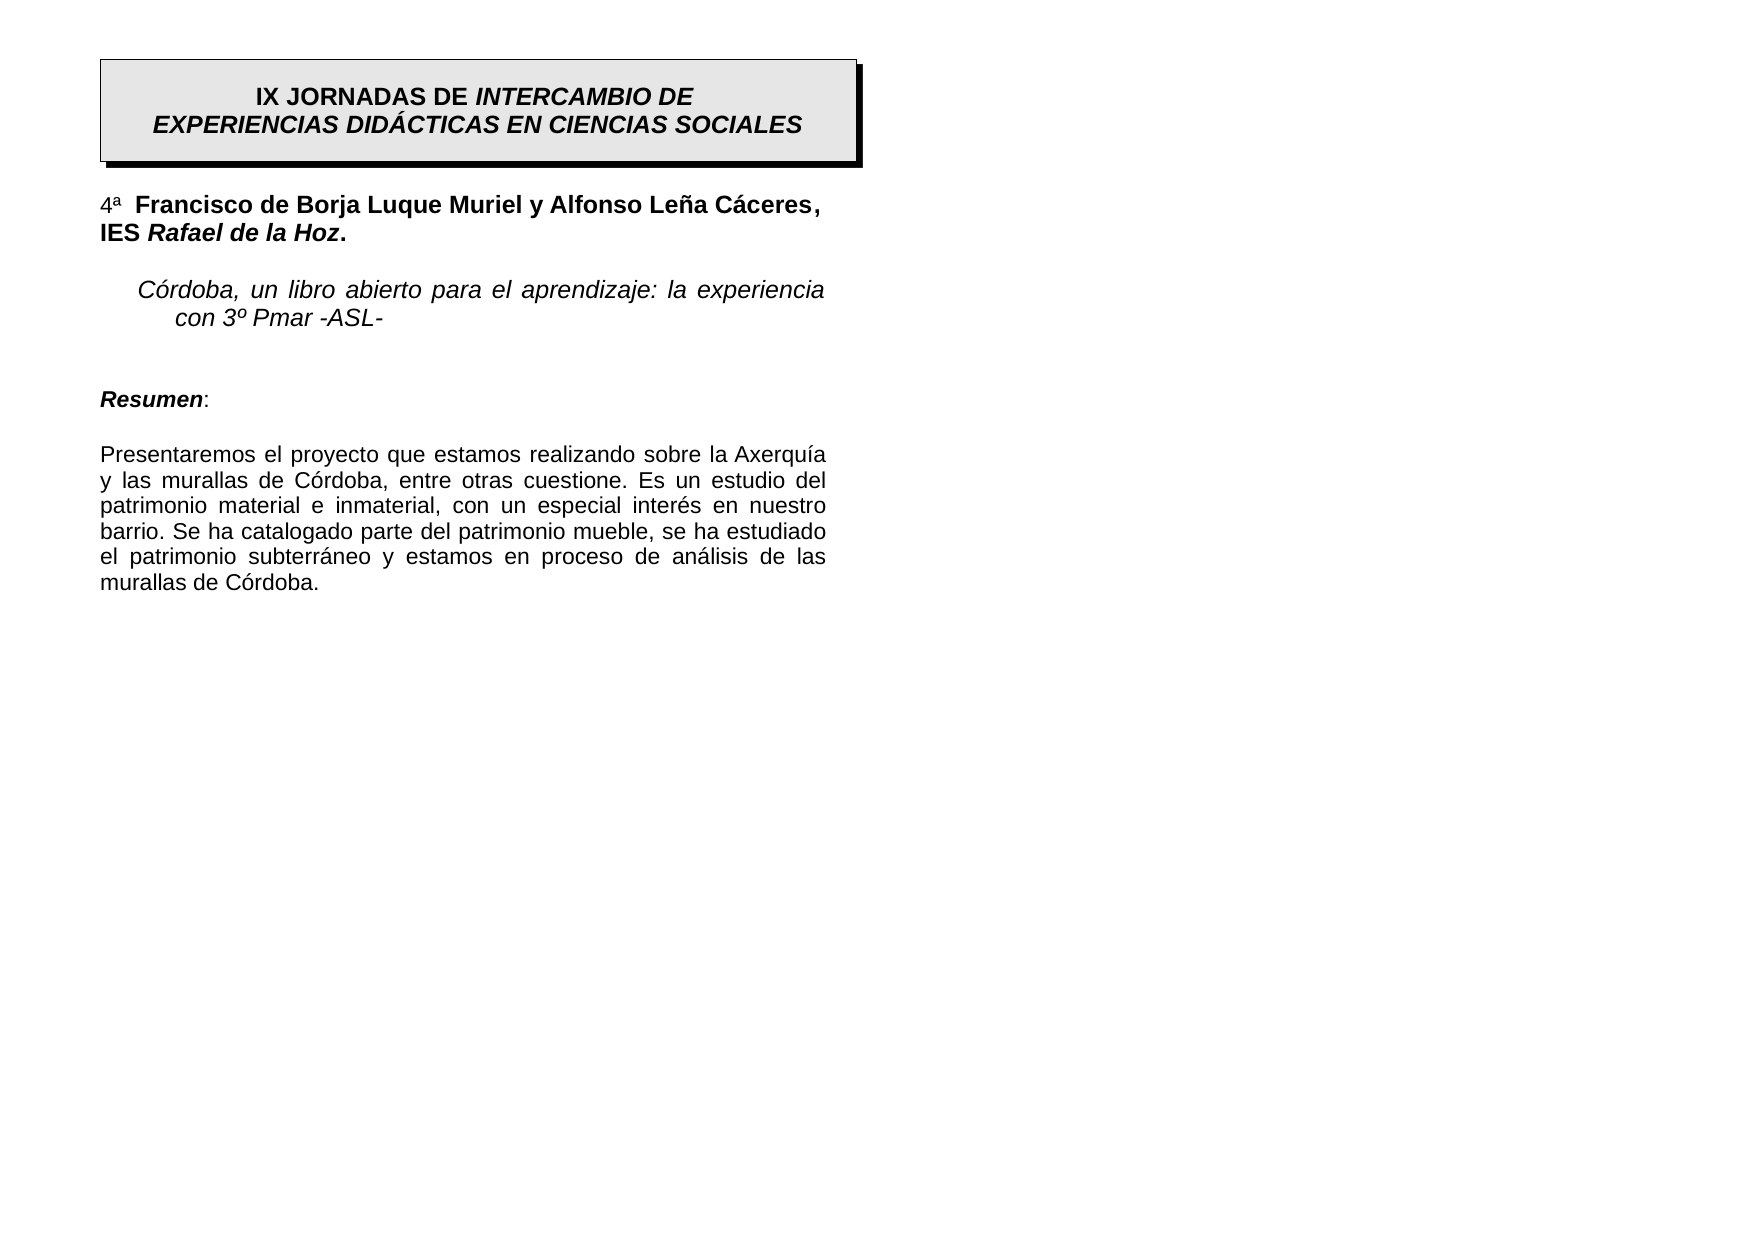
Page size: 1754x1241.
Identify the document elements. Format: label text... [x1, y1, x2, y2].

title IX JORNADAS DE INTERCAMBIO DE EXPERIENCIAS DIDÁCTICAS EN CIENCIAS SOCIALES [100, 59, 857, 162]
list 4ª Francisco de Borja Luque Muriel y Alfonso Leña Cáceres, IES Rafael de la Hoz. Córdoba, un libro abierto para el aprendizaje: la experiencia con 3º Pmar -ASL- Resumen: Presentaremos el proyecto que estamos realizando sobre la Axerquía y las murallas de Córdoba, entre otras cuestione. Es un estudio del patrimonio material e inmaterial, con un especial interés en nuestro barrio. Se ha catalogado parte del patrimonio mueble, se ha estudiado el patrimonio subterráneo y estamos en proceso de análisis de las murallas de Córdoba. [100, 190, 827, 1152]
